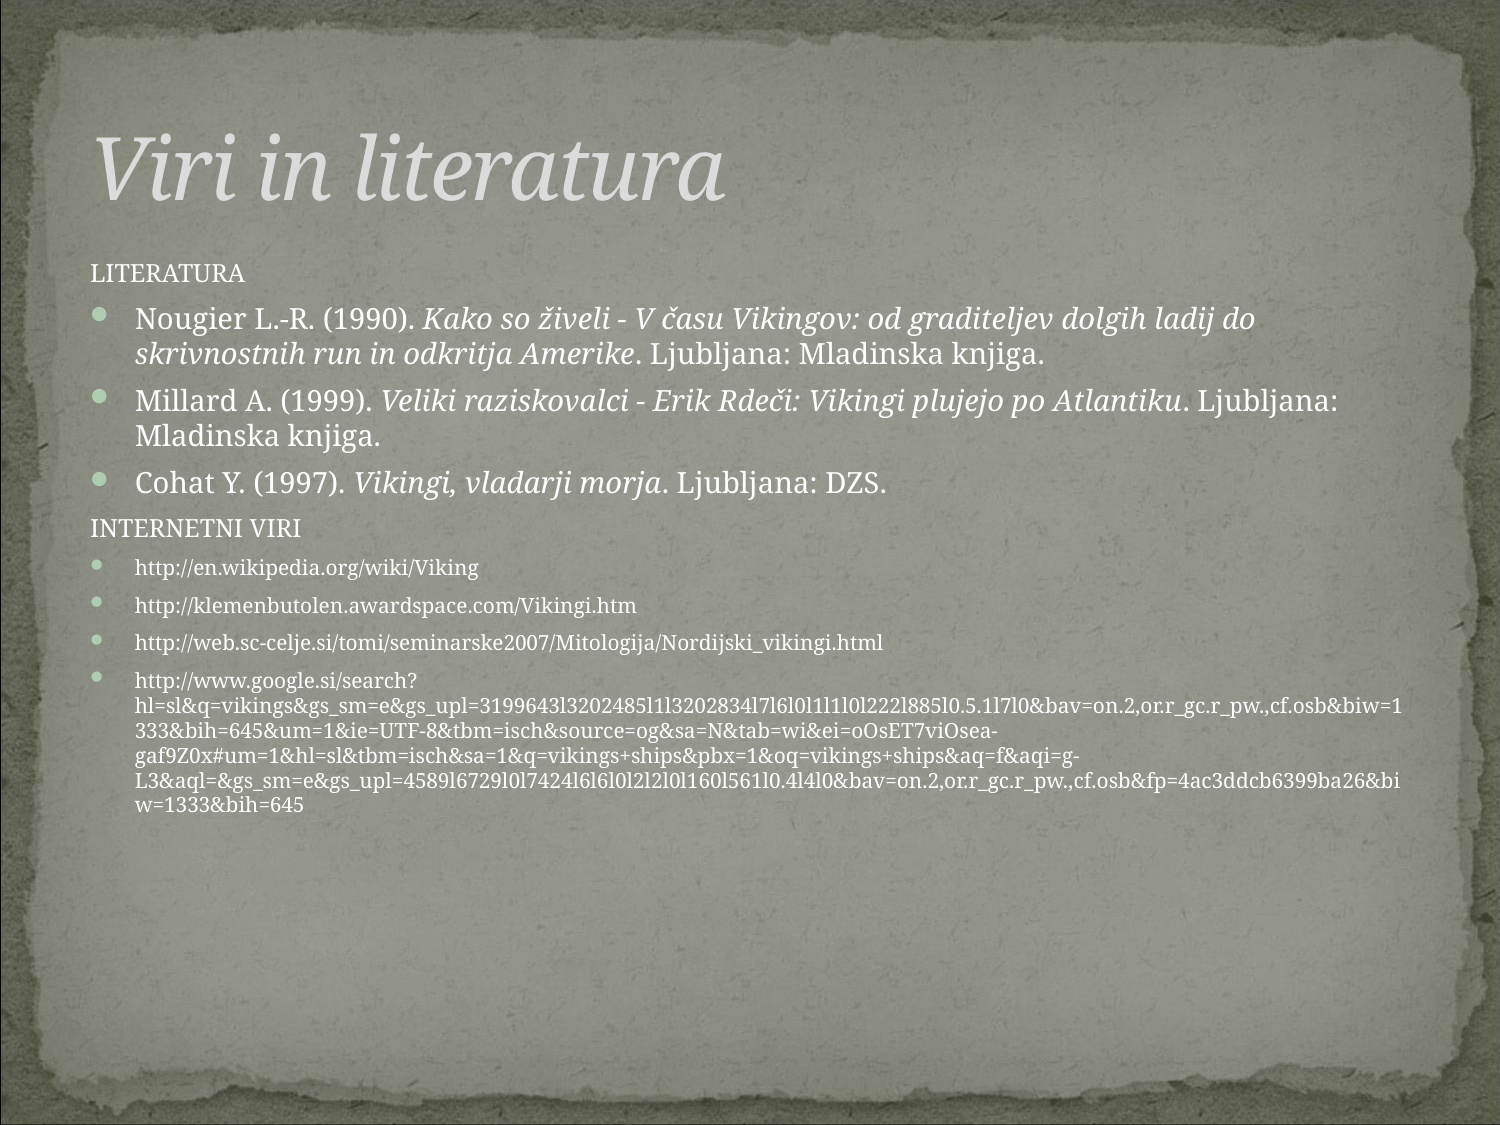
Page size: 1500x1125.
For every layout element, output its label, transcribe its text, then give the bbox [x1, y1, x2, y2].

picture [0, 0, 1500, 1125]
title Viri in literatura [75, 24, 1425, 225]
list LITERATURA Nougier L.-R. (1990). Kako so živeli - V času Vikingov: od graditeljev dolgih ladij do skrivnostnih run in odkritja Amerike. Ljubljana: Mladinska knjiga. Millard A. (1999). Veliki raziskovalci - Erik Rdeči: Vikingi plujejo po Atlantiku. Ljubljana: Mladinska knjiga. Cohat Y. (1997). Vikingi, vladarji morja. Ljubljana: DZS. INTERNETNI VIRI http://en.wikipedia.org/wiki/Viking http://klemenbutolen.awardspace.com/Vikingi.htm http://web.sc-celje.si/tomi/seminarske2007/Mitologija/Nordijski_vikingi.html http://www.google.si/search?hl=sl&q=vikings&gs_sm=e&gs_upl=3199643l3202485l1l3202834l7l6l0l1l1l0l222l885l0.5.1l7l0&bav=on.2,or.r_gc.r_pw.,cf.osb&biw=1333&bih=645&um=1&ie=UTF-8&tbm=isch&source=og&sa=N&tab=wi&ei=oOsET7viOsea-gaf9Z0x#um=1&hl=sl&tbm=isch&sa=1&q=vikings+ships&pbx=1&oq=vikings+ships&aq=f&aqi=g-L3&aql=&gs_sm=e&gs_upl=4589l6729l0l7424l6l6l0l2l2l0l160l561l0.4l4l0&bav=on.2,or.r_gc.r_pw.,cf.osb&fp=4ac3ddcb6399ba26&biw=1333&bih=645 [75, 249, 1425, 1000]
